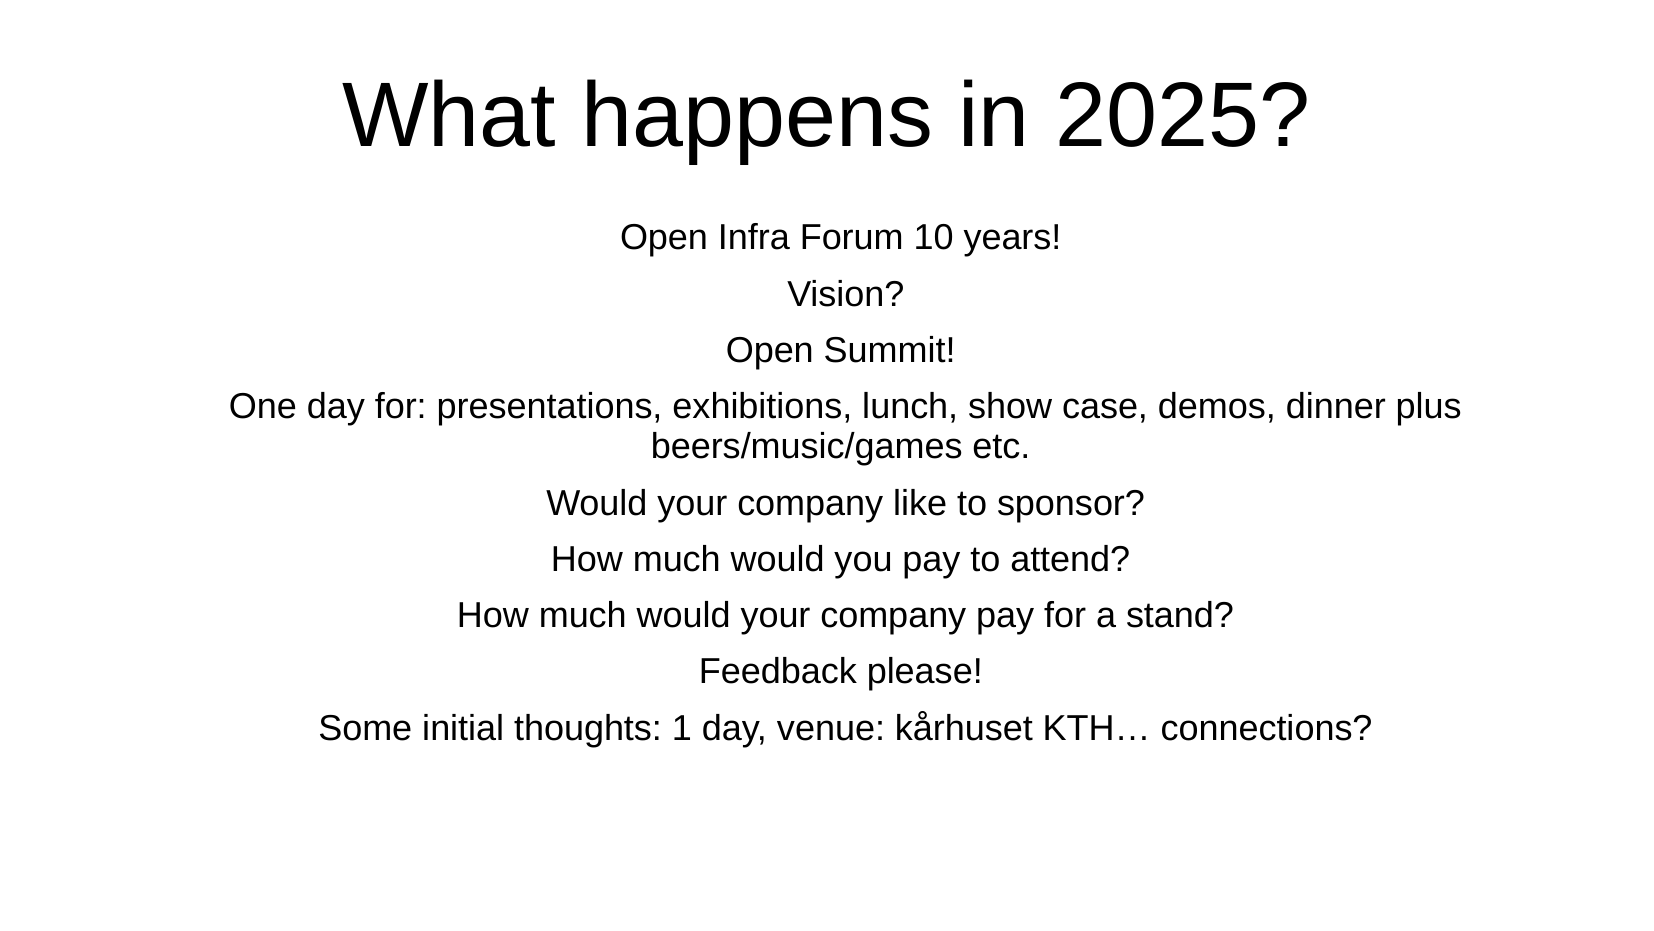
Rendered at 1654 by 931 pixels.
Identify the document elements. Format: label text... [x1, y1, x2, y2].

title What happens in 2025? [82, 37, 1571, 193]
list Open Infra Forum 10 years! Vision? Open Summit! One day for: presentations, exhibitions, lunch, show case, demos, dinner plus beers/music/games etc. Would your company like to sponsor? How much would you pay to attend? How much would your company pay for a stand? Feedback please! Some initial thoughts: 1 day, venue: kårhuset KTH… connections? [82, 217, 1571, 758]
